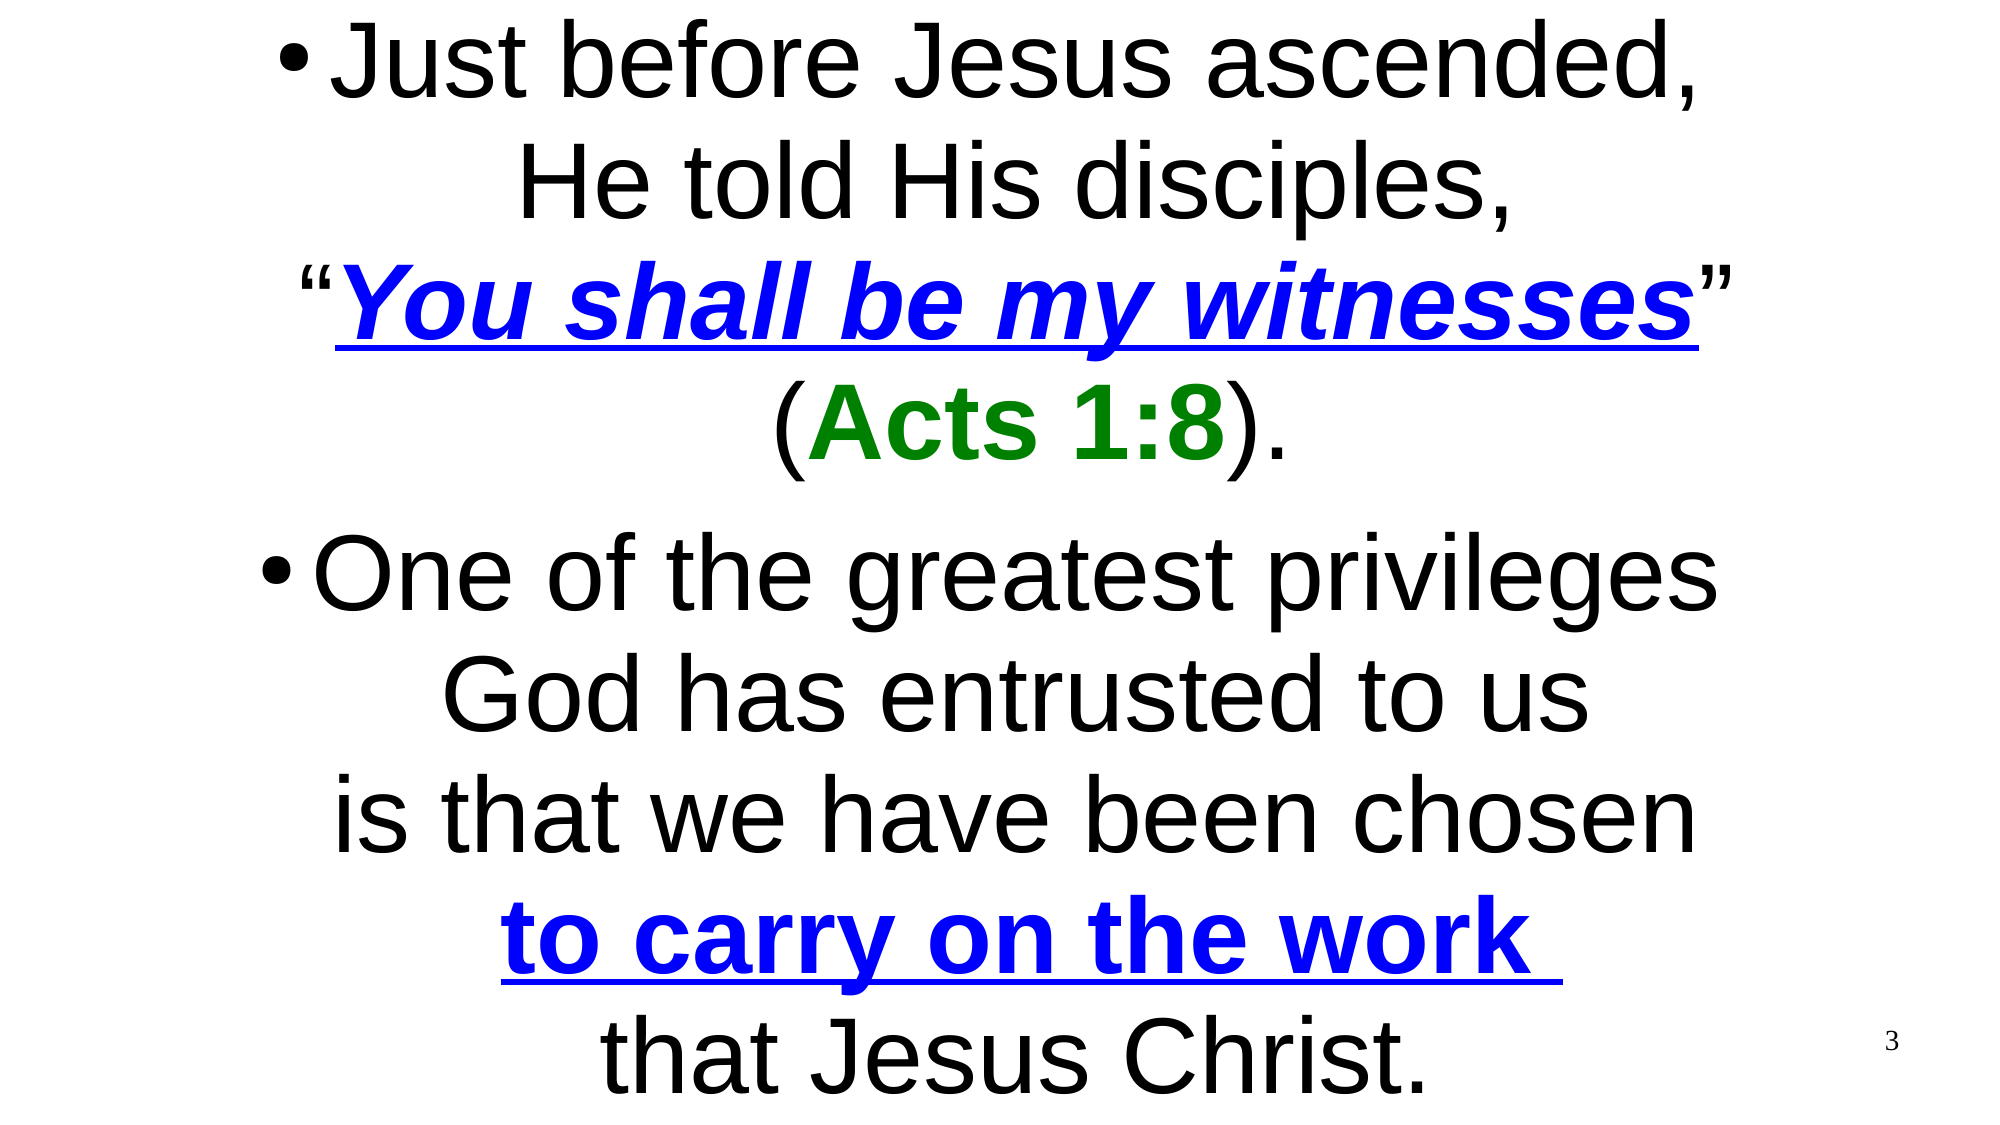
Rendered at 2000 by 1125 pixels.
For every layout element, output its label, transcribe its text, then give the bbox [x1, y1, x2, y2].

list Just before Jesus ascended, He told His disciples, “You shall be my witnesses” (Acts 1:8). One of the greatest privileges God has entrusted to us is that we have been chosen to carry on the work that Jesus Christ. [0, 0, 1996, 1123]
